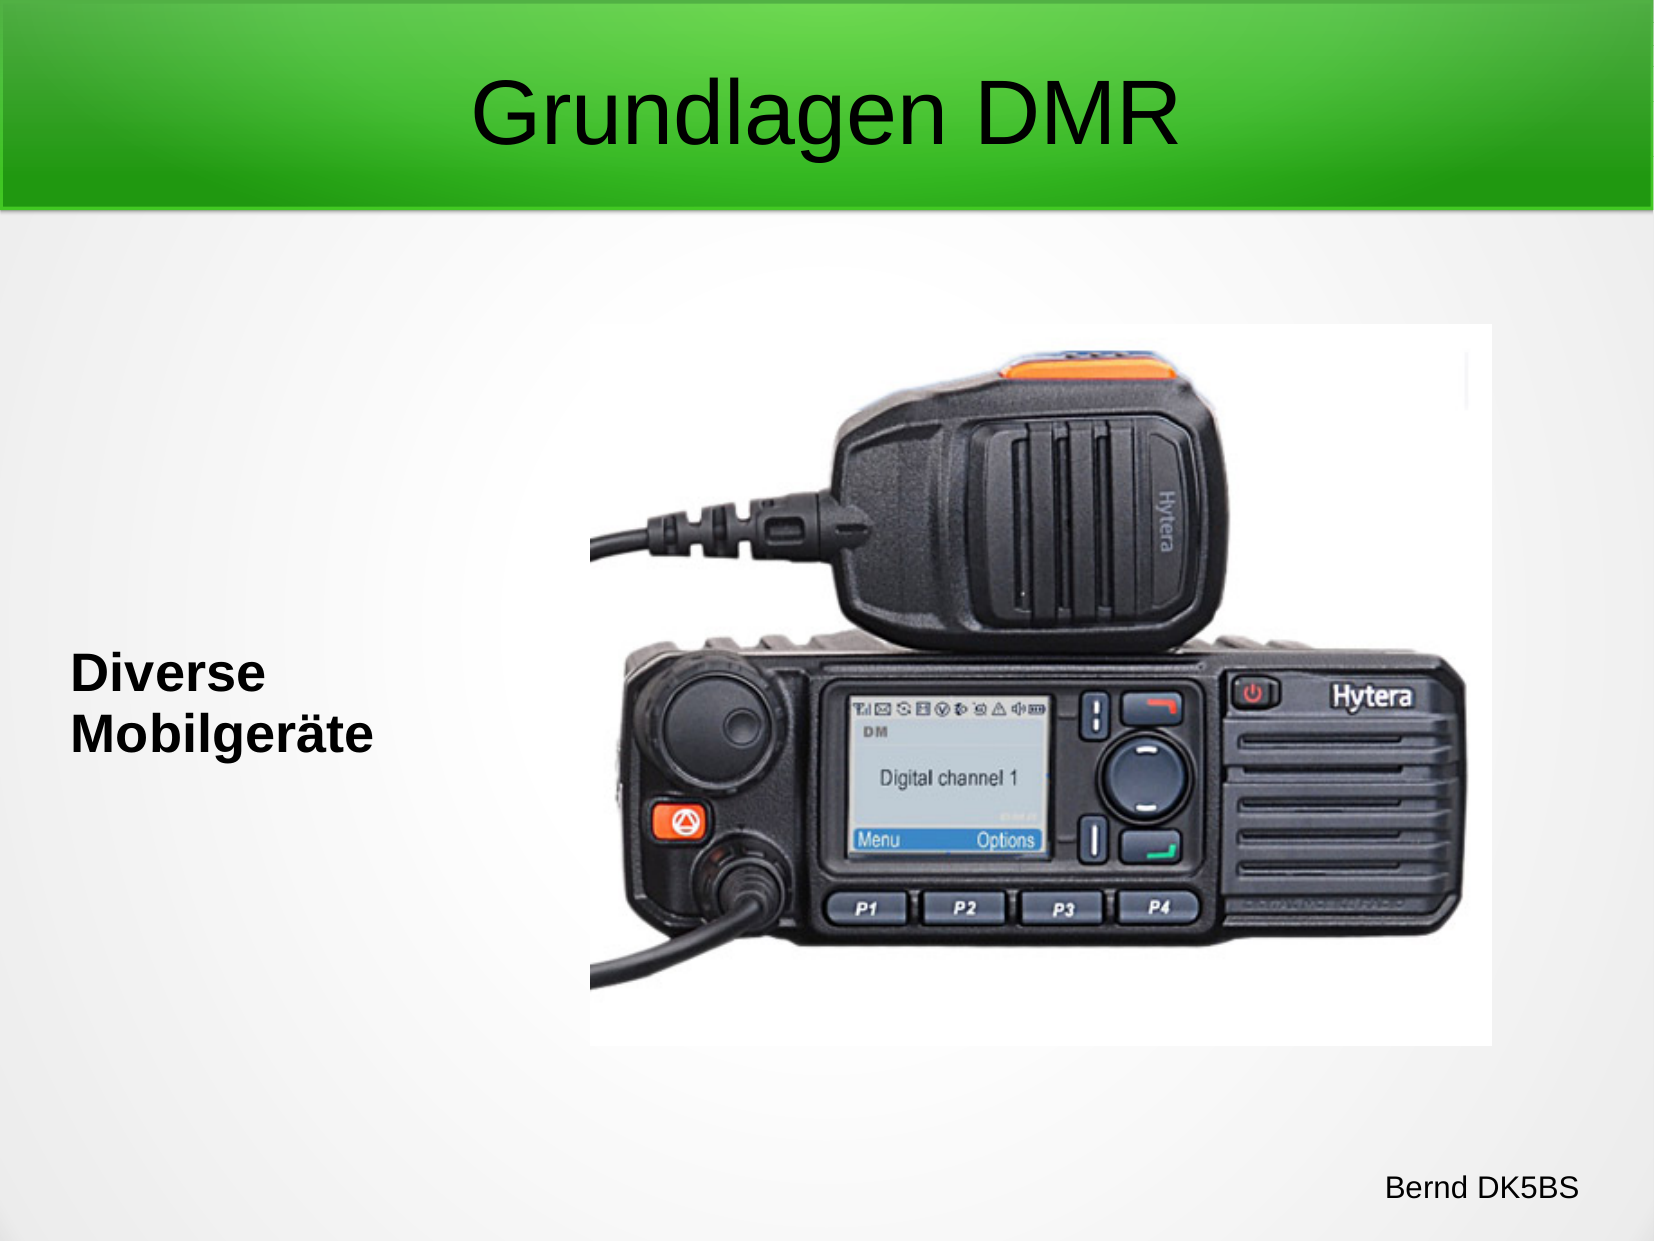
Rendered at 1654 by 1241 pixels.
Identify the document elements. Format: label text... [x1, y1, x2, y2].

picture [590, 324, 1492, 1046]
text_box Bernd DK5BS [1370, 1163, 1619, 1223]
subtitle Diverse Mobilgeräte [70, 237, 1583, 1169]
title Grundlagen DMR [0, 0, 1654, 238]
